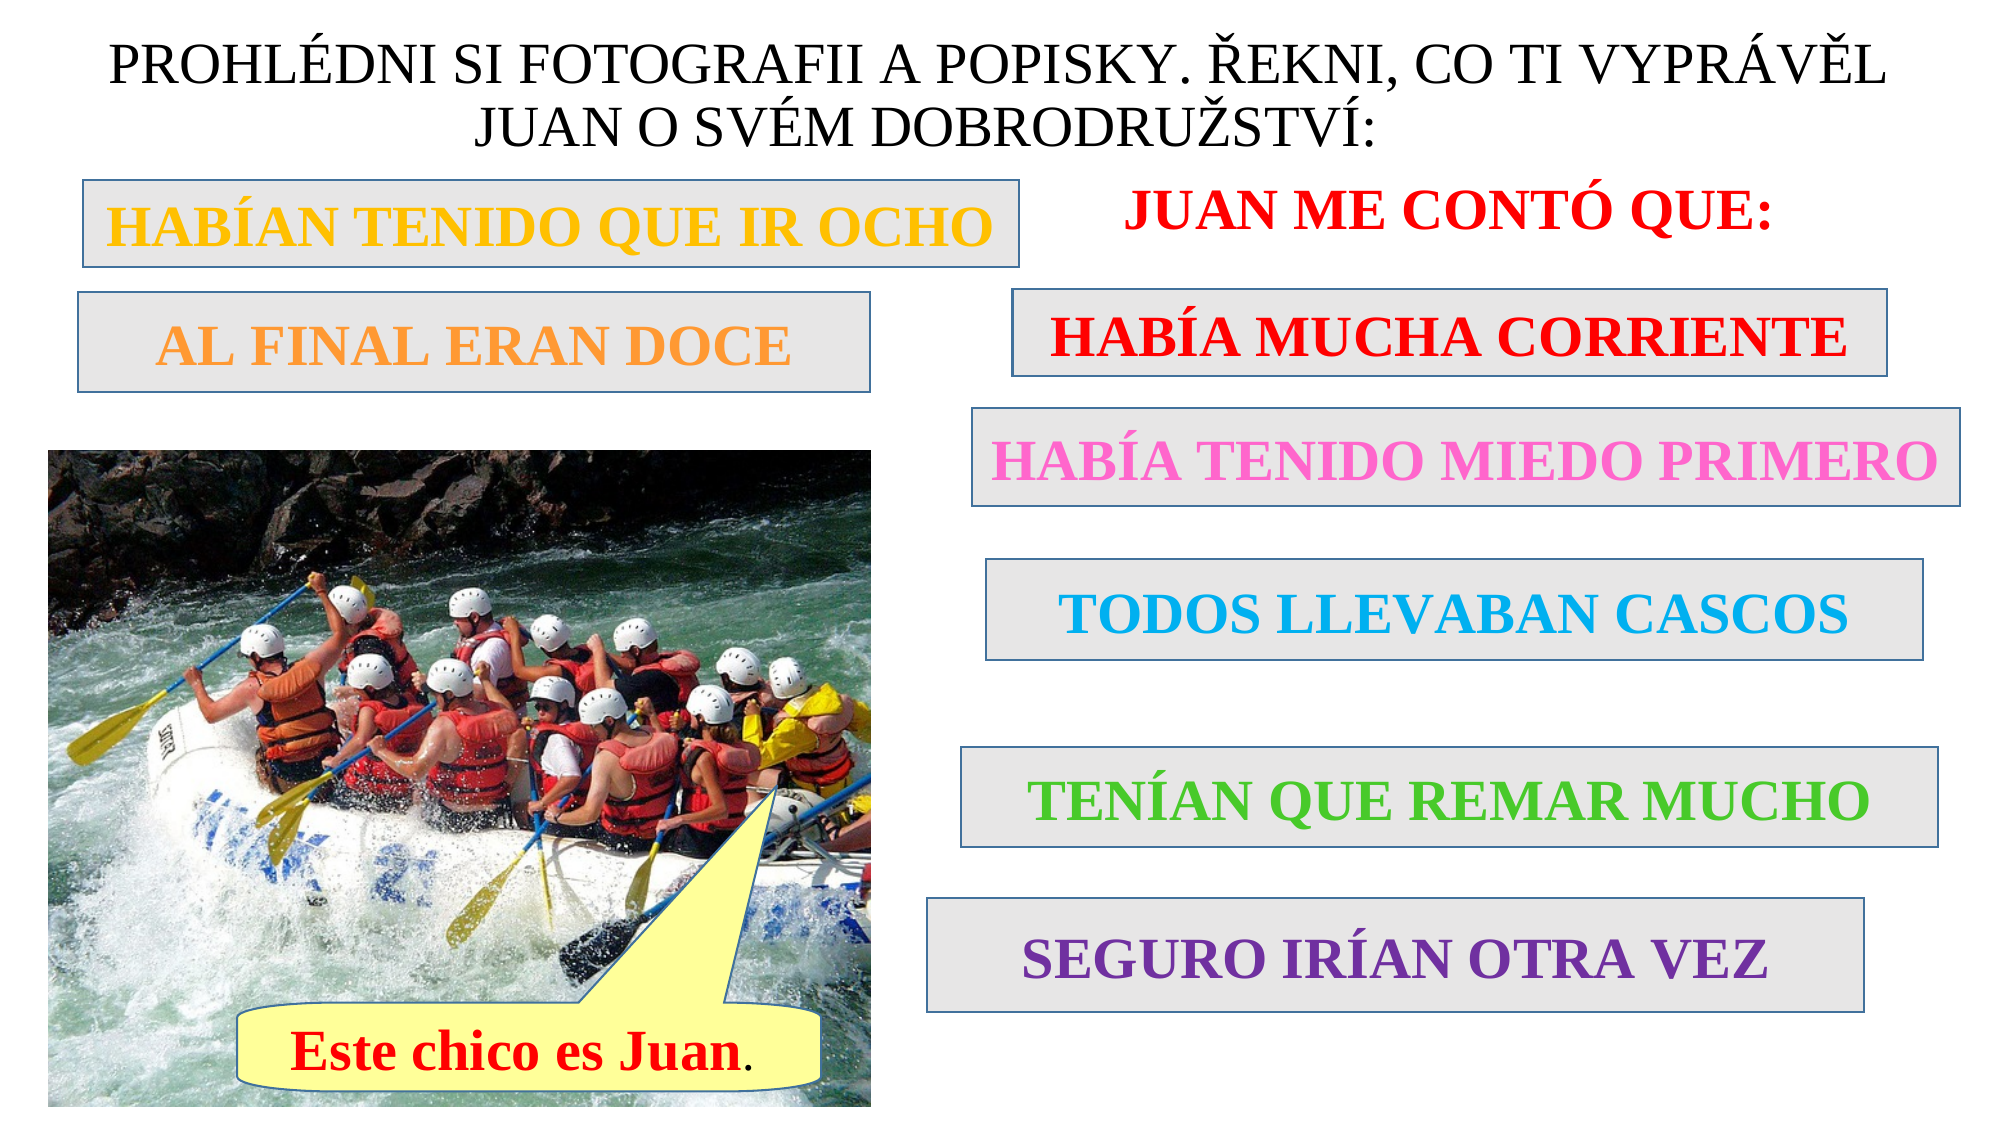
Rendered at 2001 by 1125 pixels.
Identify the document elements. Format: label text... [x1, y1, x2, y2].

list PROHLÉDNI SI FOTOGRAFII A POPISKY. ŘEKNI, CO TI VYPRÁVĚL JUAN O SVÉM DOBRODRUŽSTVÍ: JUAN ME CONTÓ QUE: [18, 25, 1980, 1108]
text_box HABÍA TENIDO MIEDO PRIMERO [972, 407, 1960, 507]
text_box AL FINAL ERAN DOCE [78, 292, 871, 393]
text_box TENÍAN QUE REMAR MUCHO [961, 747, 1939, 847]
text_box HABÍA MUCHA CORRIENTE [1012, 289, 1888, 377]
text_box TODOS LLEVABAN CASCOS [985, 559, 1923, 661]
text_box SEGURO IRÍAN OTRA VEZ [927, 898, 1865, 1013]
text_box HABÍAN TENIDO QUE IR OCHO [82, 179, 1020, 268]
text_box Este chico es Juan. [237, 785, 822, 1092]
